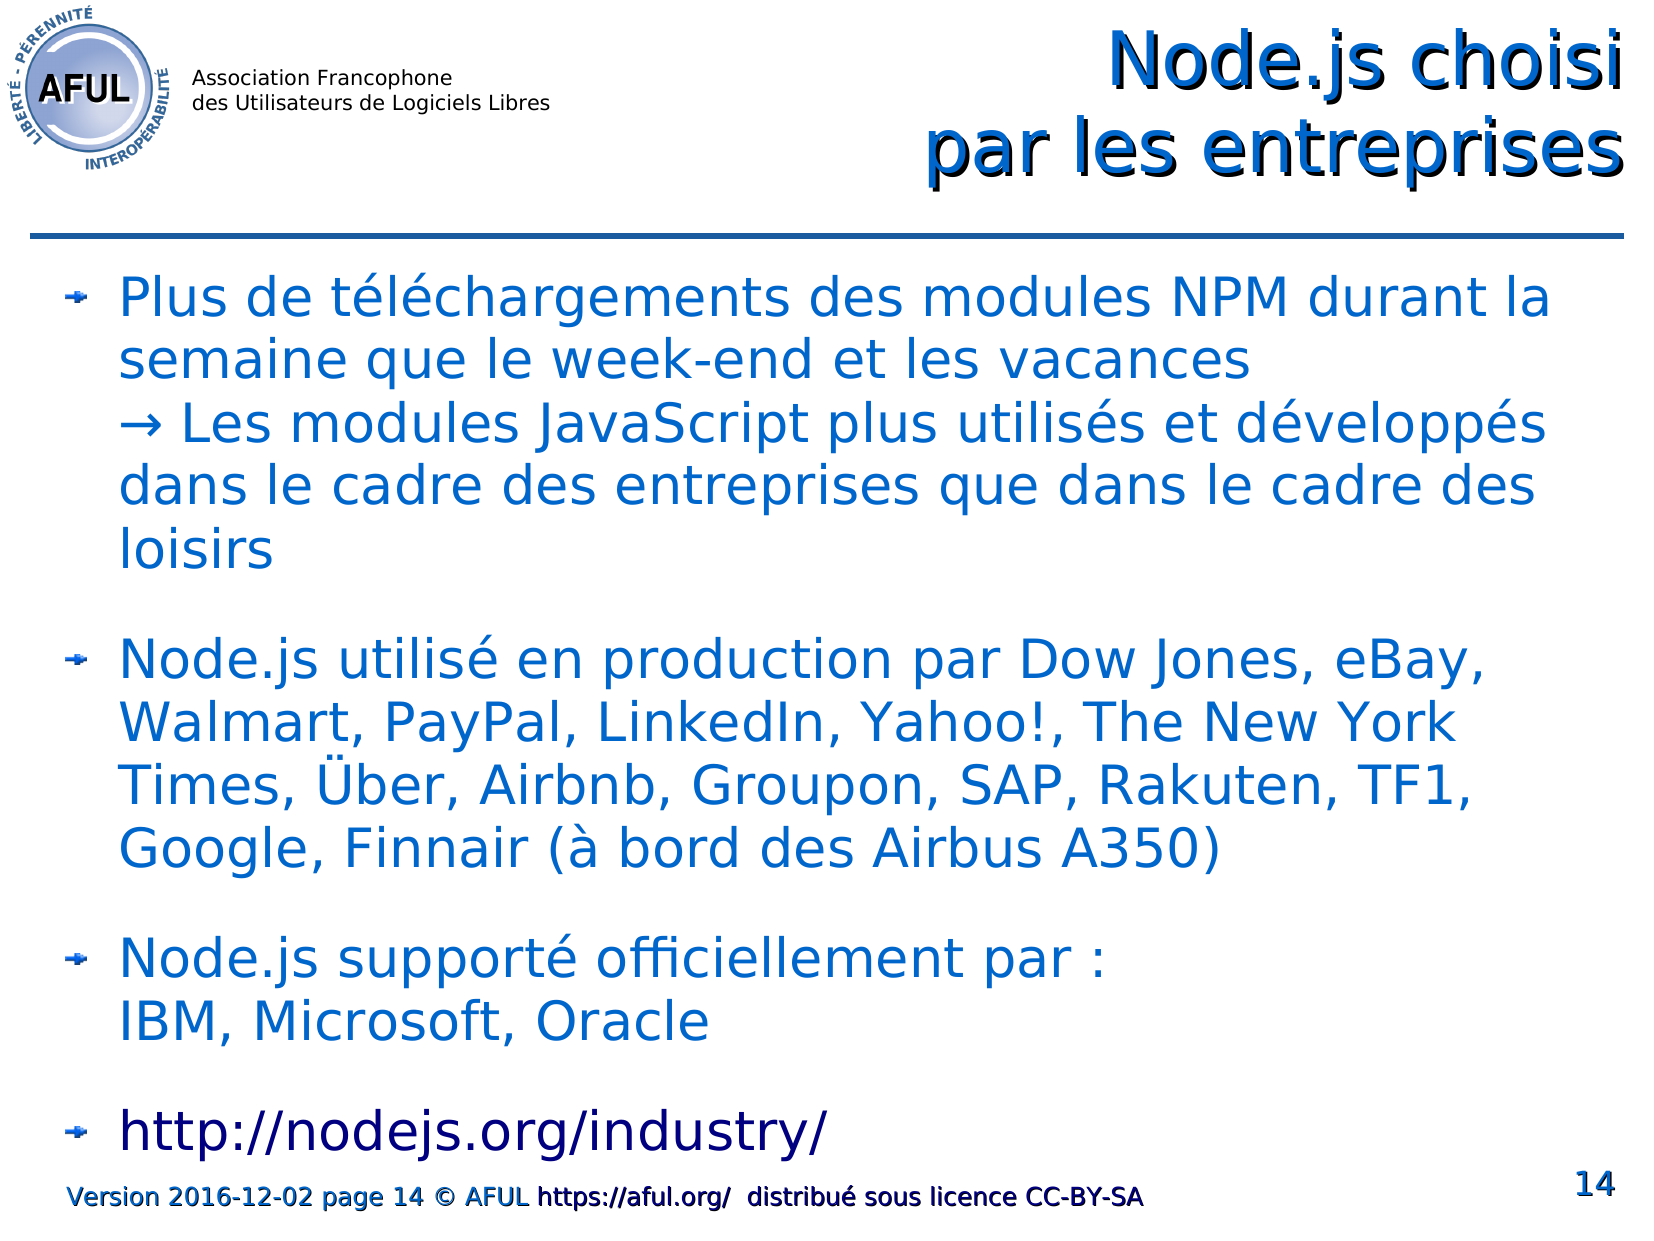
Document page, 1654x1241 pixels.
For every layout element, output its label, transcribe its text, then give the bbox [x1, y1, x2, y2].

list Plus de téléchargements des modules NPM durant la semaine que le week-end et les vacances → Les modules JavaScript plus utilisés et développés dans le cadre des entreprises que dans le cadre des loisirs Node.js utilisé en production par Dow Jones, eBay, Walmart, PayPal, LinkedIn, Yahoo!, The New York Times, Über, Airbnb, Groupon, SAP, Rakuten, TF1, Google, Finnair (à bord des Airbus A350) Node.js supporté officiellement par : IBM, Microsoft, Oracle http://nodejs.org/industry/ [47, 265, 1595, 1211]
picture [0, 0, 178, 178]
title Node.js choisi par les entreprises [501, 0, 1625, 207]
